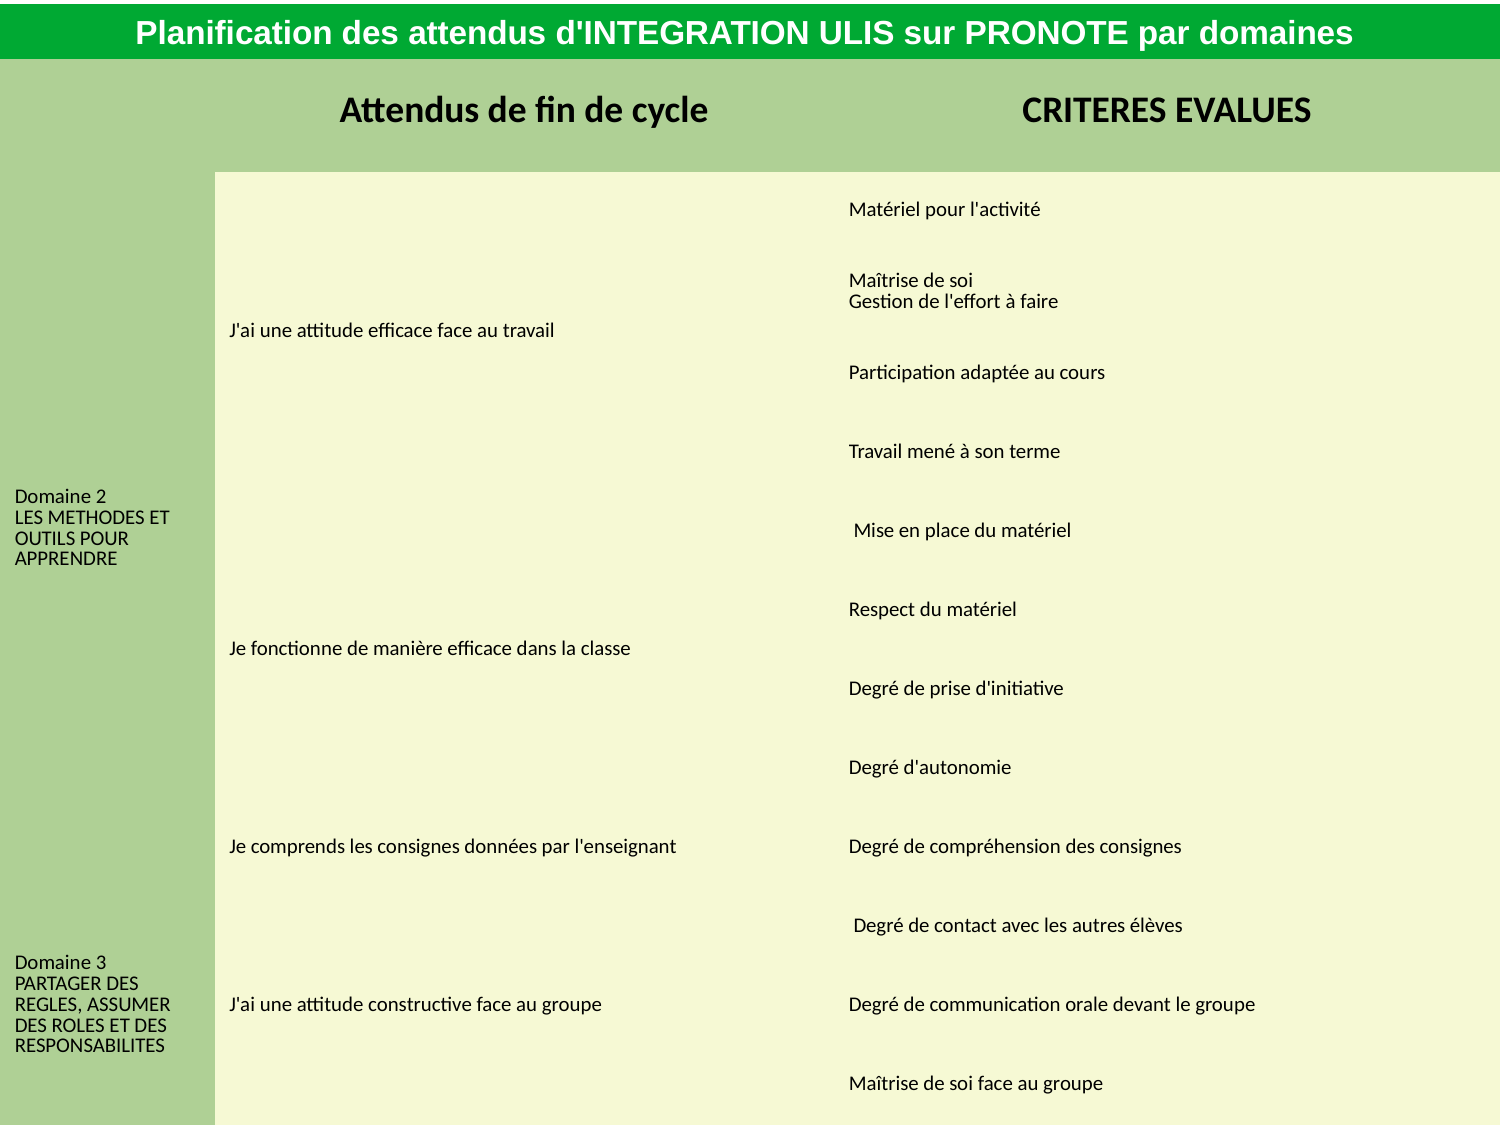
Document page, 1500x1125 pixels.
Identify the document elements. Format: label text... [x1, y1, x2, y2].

table_cell Domaine 3 PARTAGER DES REGLES, ASSUMER DES ROLES ET DES RESPONSABILITES [0, 888, 215, 1125]
table_cell Je fonctionne de manière efficace dans la classe [215, 493, 834, 809]
table_header CRITERES EVALUES [834, 59, 1500, 172]
table_cell Degré de prise d'initiative [834, 651, 1500, 730]
table_header [0, 59, 215, 172]
table_cell Degré d'autonomie [834, 730, 1500, 809]
text_box Planification des attendus d'INTEGRATION ULIS sur PRONOTE par domaines [0, 4, 1500, 59]
table_header Attendus de fin de cycle [215, 59, 834, 172]
table_cell Degré de contact avec les autres élèves [834, 888, 1500, 967]
table_cell Maîtrise de soi Gestion de l'effort à faire [834, 251, 1500, 335]
table_cell Degré de communication orale devant le groupe [834, 967, 1500, 1046]
table_cell J'ai une attitude constructive face au groupe [215, 888, 834, 1125]
table_cell Participation adaptée au cours [834, 335, 1500, 414]
table_cell Je comprends les consignes données par l'enseignant [215, 809, 834, 888]
table_cell Maîtrise de soi face au groupe [834, 1046, 1500, 1125]
table_cell Respect du matériel [834, 572, 1500, 651]
table_cell Matériel pour l'activité [834, 172, 1500, 251]
table_cell Degré de compréhension des consignes [834, 809, 1500, 888]
table_cell Travail mené à son terme [834, 414, 1500, 493]
table_cell J'ai une attitude efficace face au travail [215, 172, 834, 493]
table_cell Domaine 2 LES METHODES ET OUTILS POUR APPRENDRE [0, 172, 215, 888]
table_cell Mise en place du matériel [834, 493, 1500, 572]
